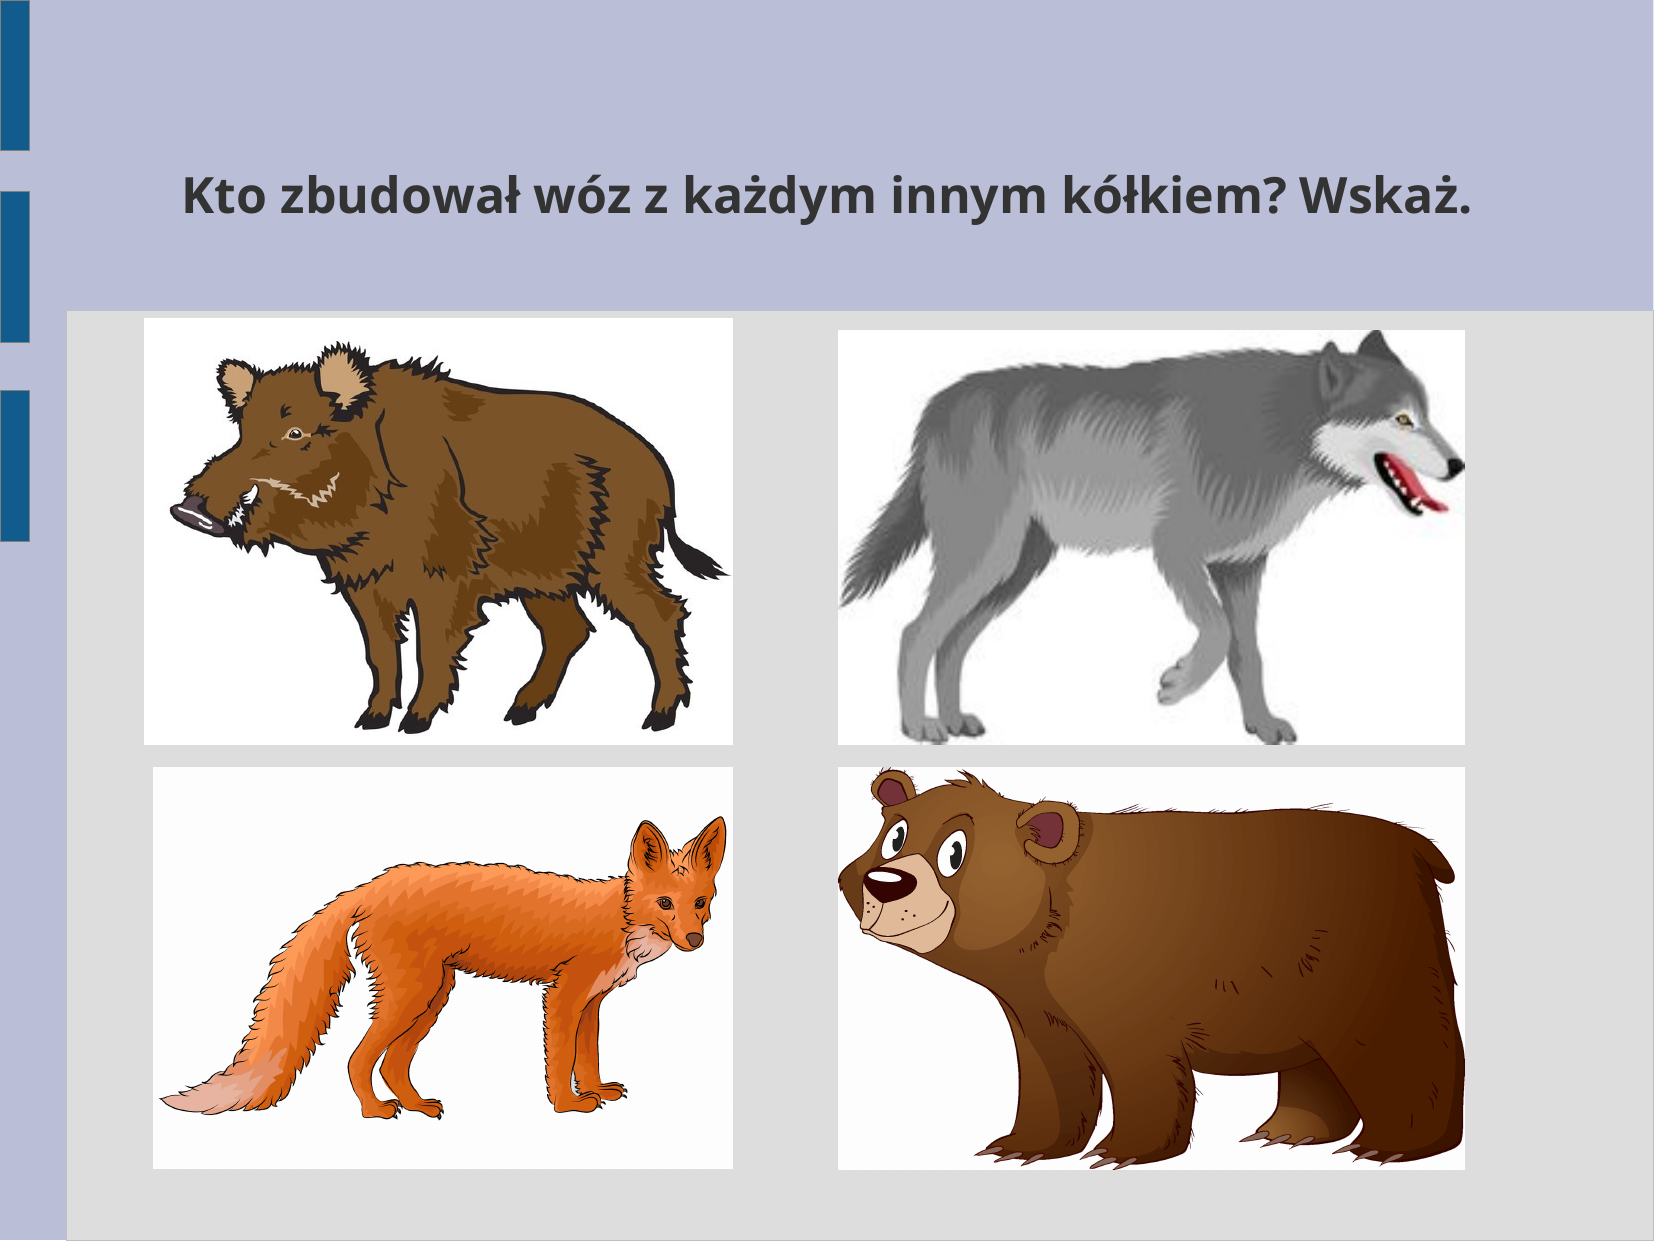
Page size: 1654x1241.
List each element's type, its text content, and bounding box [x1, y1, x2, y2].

picture [153, 767, 733, 1169]
picture [838, 767, 1465, 1170]
picture [144, 318, 733, 745]
title Kto zbudował wóz z każdym innym kółkiem? Wskaż. [121, 91, 1534, 299]
picture [838, 330, 1465, 745]
